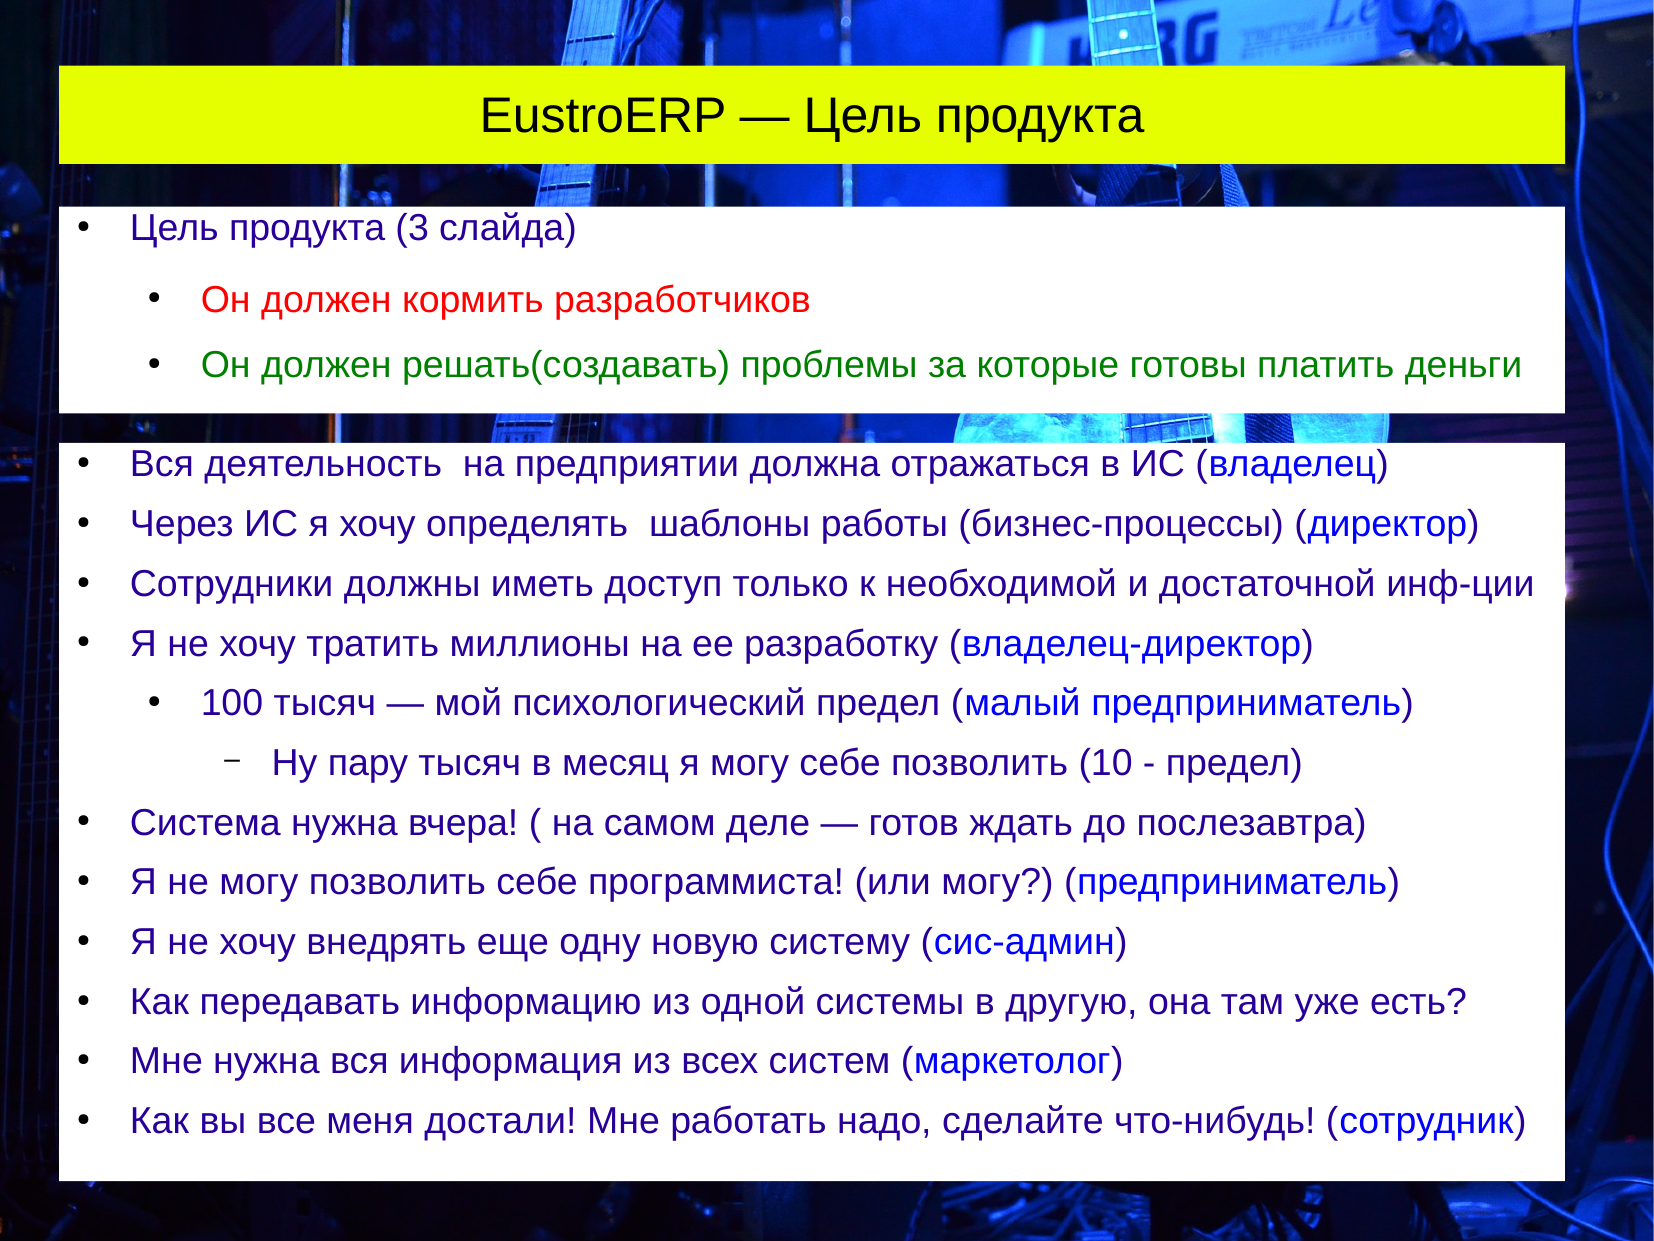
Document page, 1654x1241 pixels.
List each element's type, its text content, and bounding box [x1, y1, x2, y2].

title EustroERP — Цель продукта [59, 65, 1566, 164]
picture [0, 0, 1654, 1241]
list Цель продукта (3 слайда) Он должен кормить разработчиков Он должен решать(создавать) проблемы за которые готовы платить деньги [59, 206, 1565, 414]
list Вся деятельность на предприятии должна отражаться в ИС (владелец) Через ИС я хочу определять шаблоны работы (бизнес-процессы) (директор) Сотрудники должны иметь доступ только к необходимой и достаточной инф-ции Я не хочу тратить миллионы на ее разработку (владелец-директор) 100 тысяч — мой психологический предел (малый предприниматель) Ну пару тысяч в месяц я могу себе позволить (10 - предел) Система нужна вчера! ( на самом деле — готов ждать до послезавтра) Я не могу позволить себе программиста! (или могу?) (предприниматель) Я не хочу внедрять еще одну новую систему (сис-админ) Как передавать информацию из одной системы в другую, она там уже есть? Мне нужна вся информация из всех систем (маркетолог) Как вы все меня достали! Мне работать надо, сделайте что-нибудь! (сотрудник) [59, 442, 1565, 1182]
